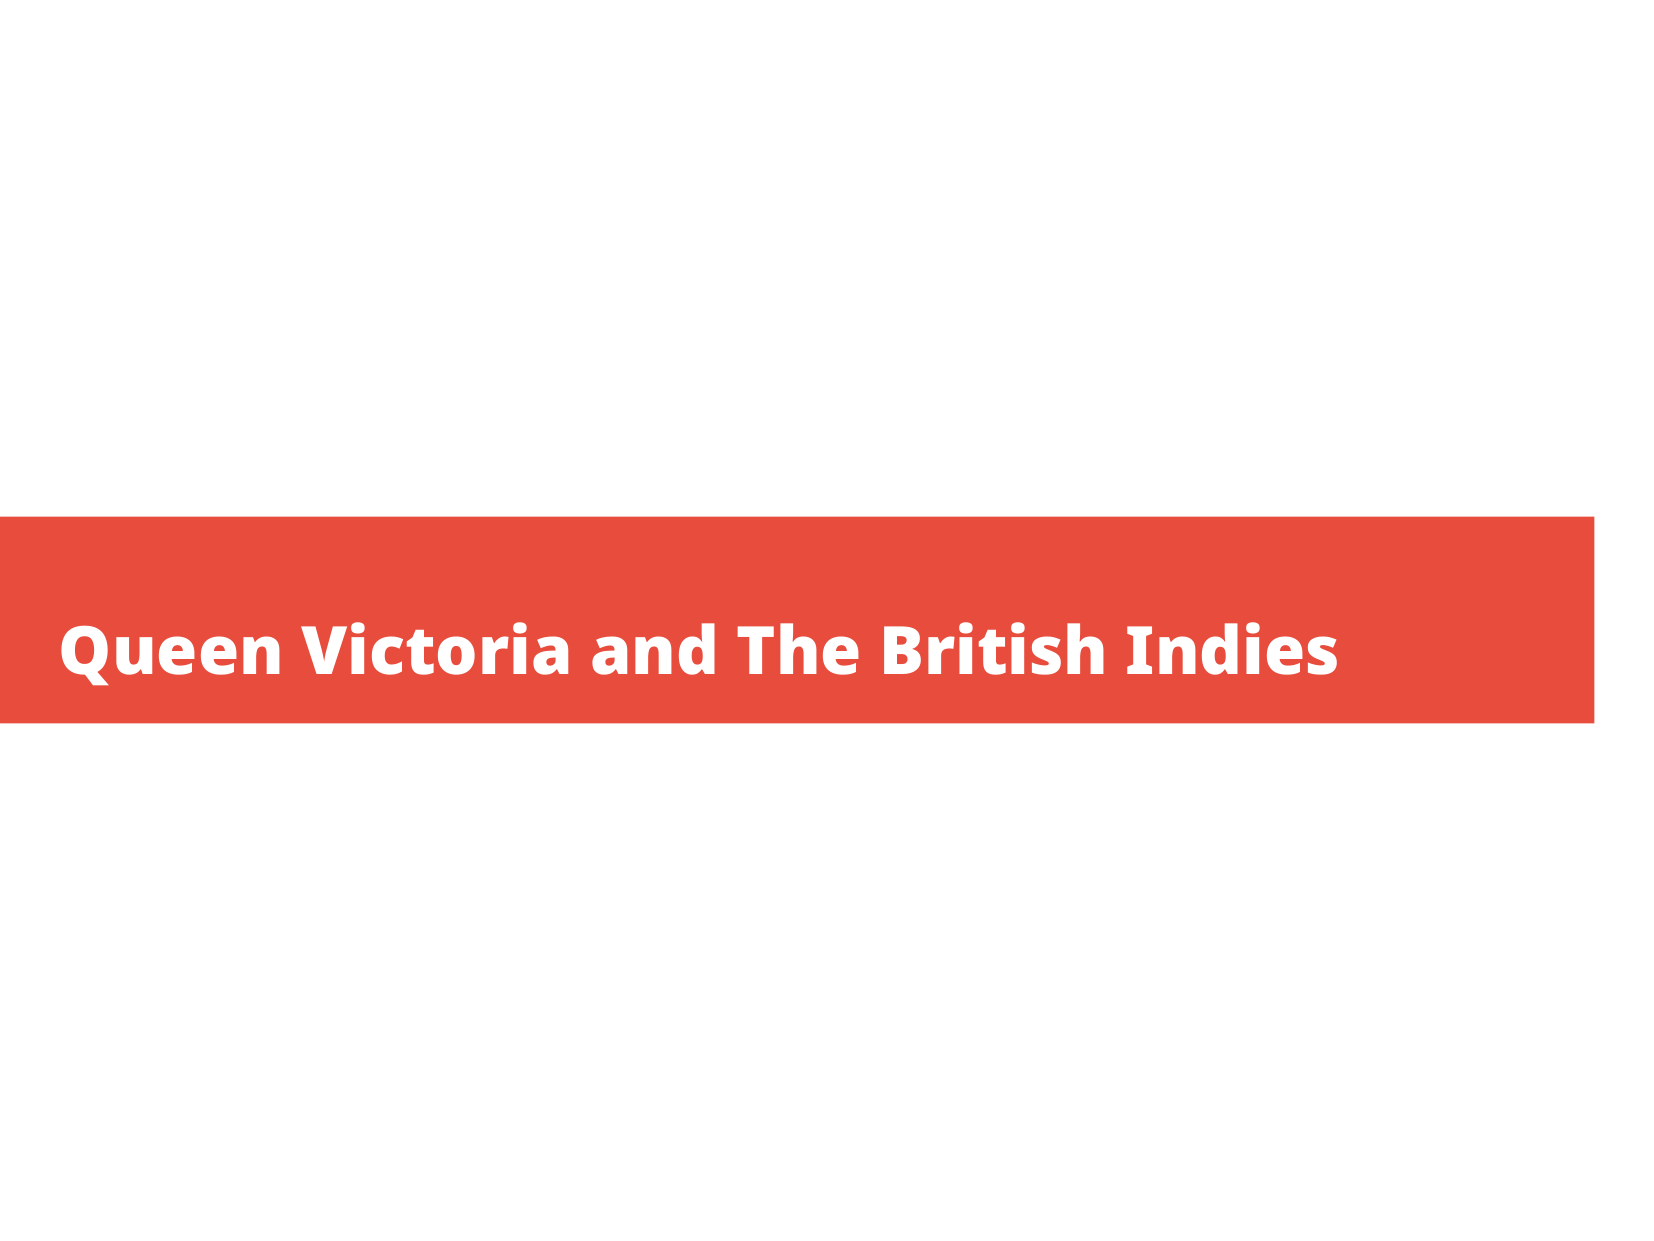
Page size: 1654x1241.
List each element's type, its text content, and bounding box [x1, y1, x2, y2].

title Queen Victoria and The British Indies [59, 546, 1595, 694]
